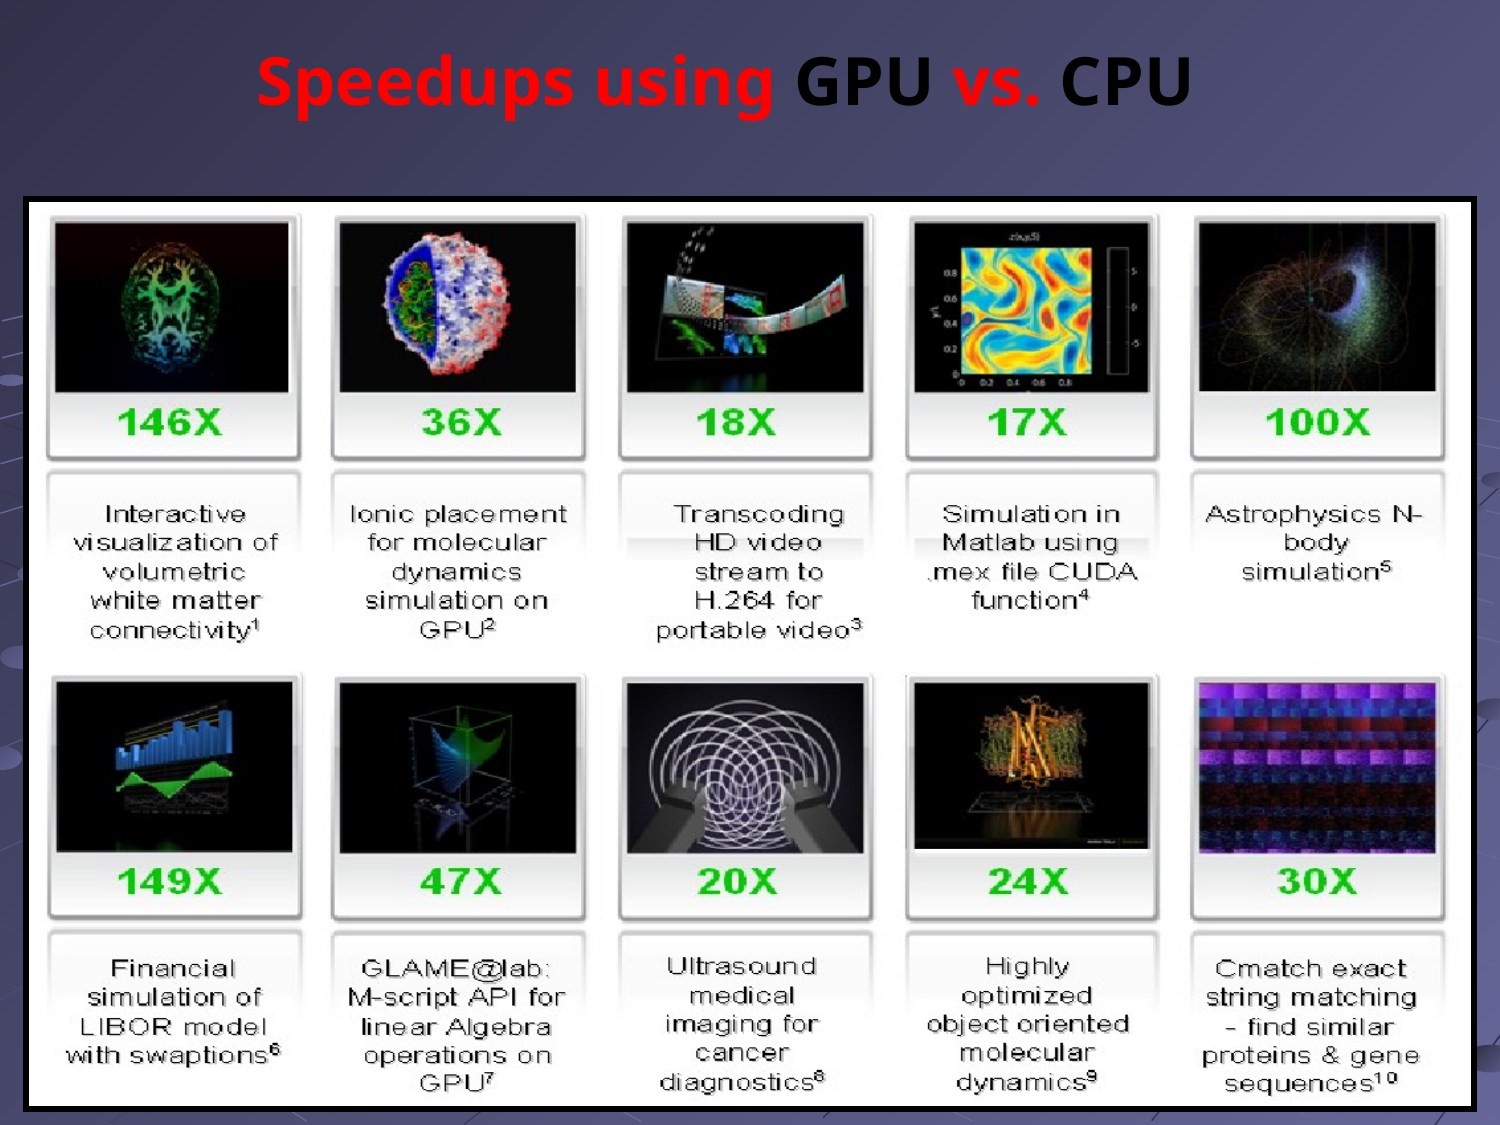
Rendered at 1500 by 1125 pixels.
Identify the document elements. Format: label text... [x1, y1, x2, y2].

text_box Speedups using GPU vs. CPU [242, 30, 1259, 127]
picture [29, 202, 1471, 1106]
